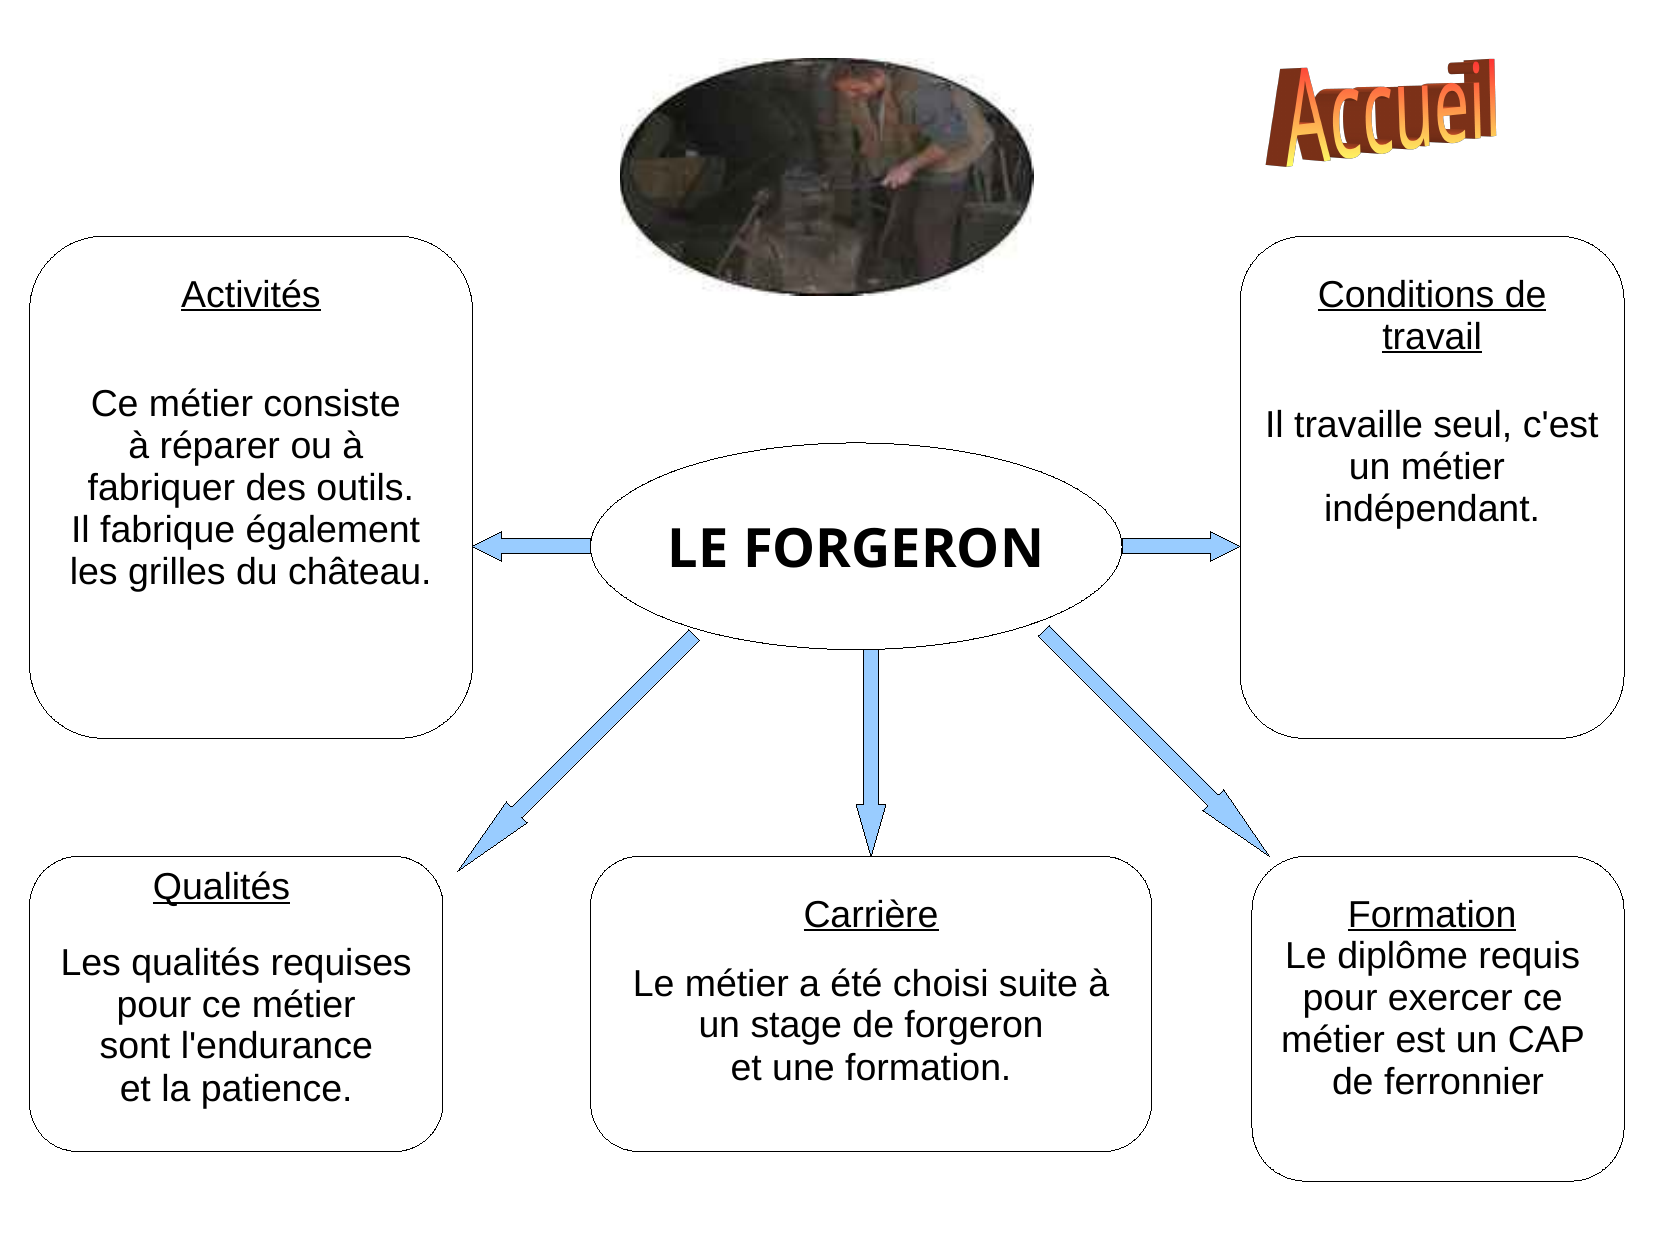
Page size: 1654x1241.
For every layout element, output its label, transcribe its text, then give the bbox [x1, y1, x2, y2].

text_box [472, 531, 591, 562]
text_box LE FORGERON [591, 442, 1122, 650]
text_box [1122, 531, 1241, 562]
text_box Activités [59, 265, 443, 323]
text_box Il travaille seul, c'est un métier indépendant. [1240, 236, 1625, 739]
picture [620, 58, 1034, 296]
text_box Formation [1269, 885, 1595, 943]
text_box Qualités [29, 858, 414, 916]
text_box [856, 649, 886, 857]
text_box [457, 629, 700, 872]
text_box Carrière [620, 885, 1123, 943]
text_box Le métier a été choisi suite à un stage de forgeron et une formation. [590, 856, 1152, 1152]
text_box Conditions de travail [1269, 265, 1595, 365]
text_box Le diplôme requis pour exercer ce métier est un CAP de ferronnier [1251, 856, 1625, 1182]
text_box Ce métier consiste à réparer ou à fabriquer des outils. Il fabrique également les grilles du château. [29, 236, 473, 739]
text_box [1038, 625, 1270, 857]
text_box Les qualités requises pour ce métier sont l'endurance et la patience. [29, 860, 443, 1152]
